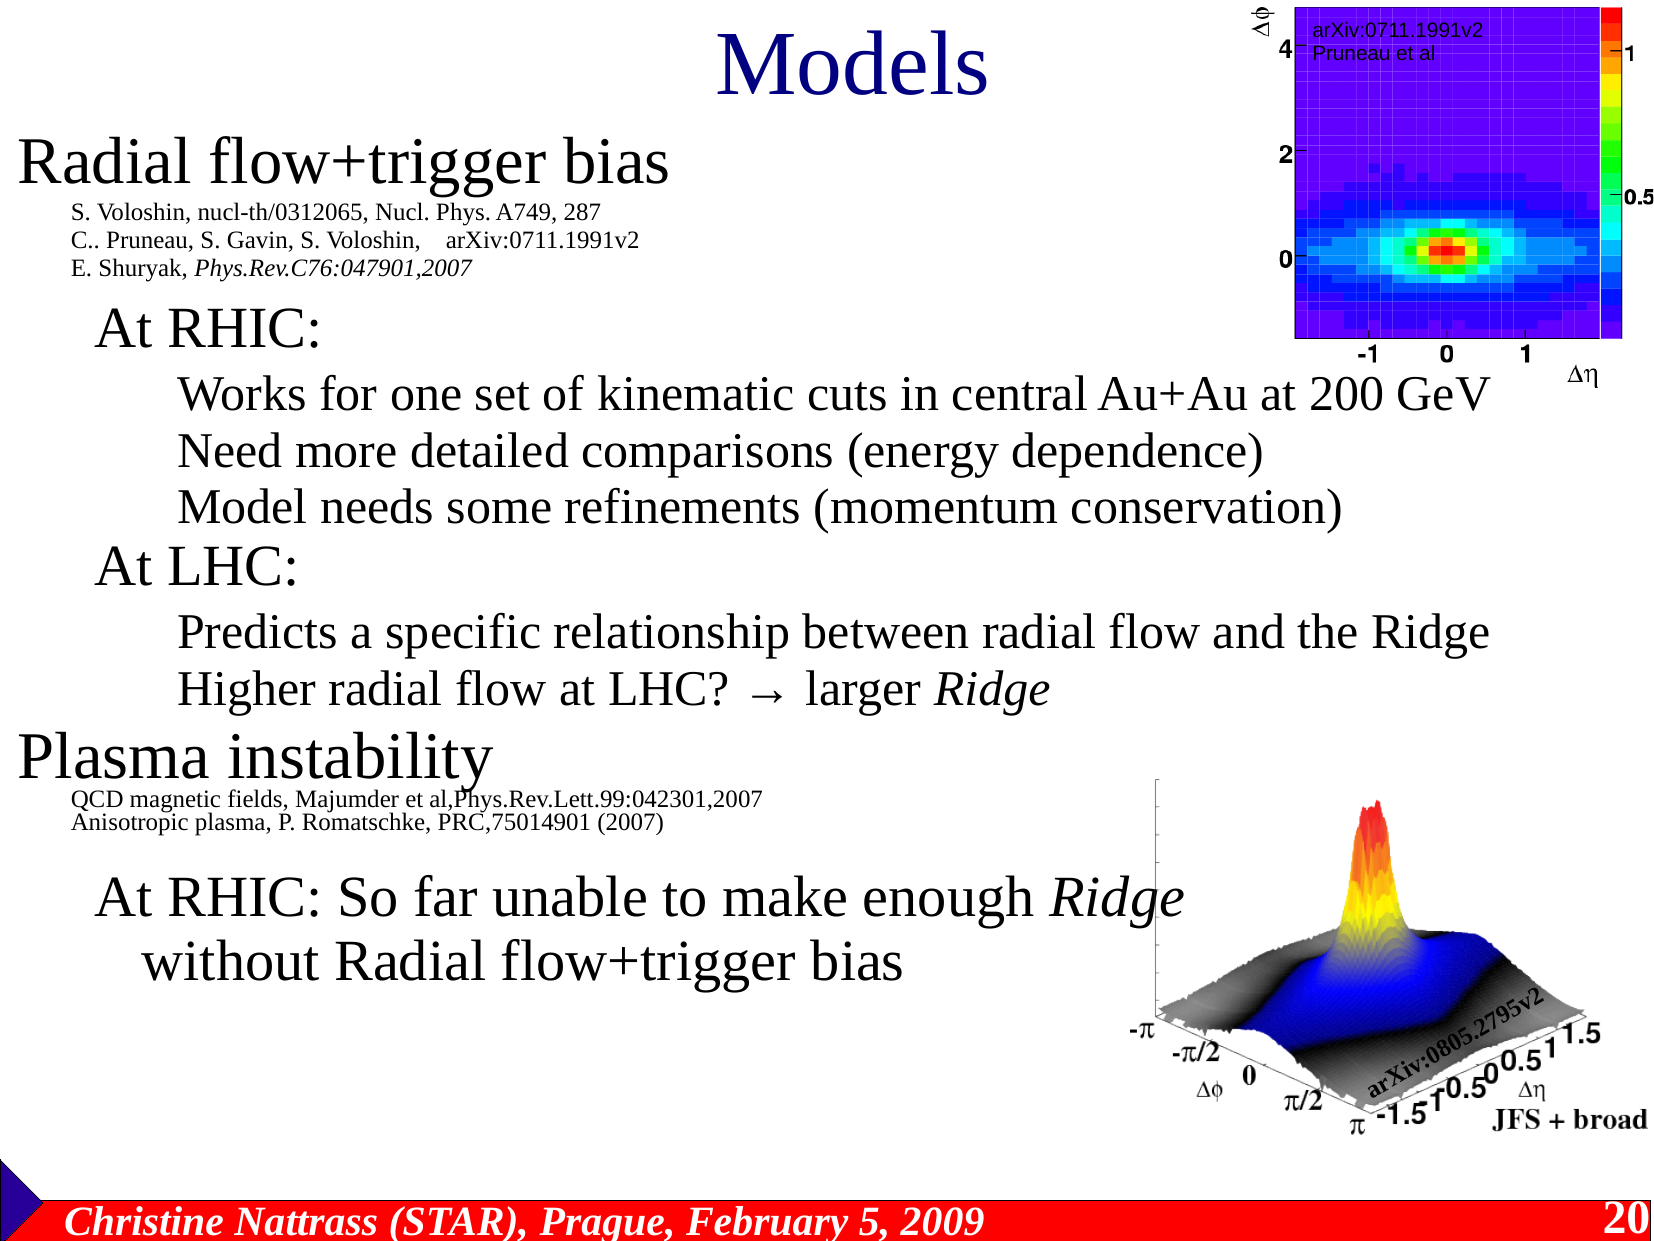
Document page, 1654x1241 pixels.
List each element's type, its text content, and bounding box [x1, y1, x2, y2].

list Radial flow+trigger bias S. Voloshin, nucl-th/0312065, Nucl. Phys. A749, 287 C.. Pruneau, S. Gavin, S. Voloshin, arXiv:0711.1991v2 E. Shuryak, Phys.Rev.C76:047901,2007 At RHIC: Works for one set of kinematic cuts in central Au+Au at 200 GeV Need more detailed comparisons (energy dependence) Model needs some refinements (momentum conservation) At LHC: Predicts a specific relationship between radial flow and the Ridge Higher radial flow at LHC? → larger Ridge Plasma instability QCD magnetic fields, Majumder et al,Phys.Rev.Lett.99:042301,2007 Anisotropic plasma, P. Romatschke, PRC,75014901 (2007) At RHIC: So far unable to make enough Ridge without Radial flow+trigger bias [0, 124, 1643, 1166]
picture [1643, 128, 1654, 398]
text_box arXiv:0805.2795v2 [1279, 942, 1609, 1161]
picture [1130, 779, 1648, 1135]
title Models [53, 0, 1654, 128]
text_box 20 [1552, 1183, 1654, 1241]
